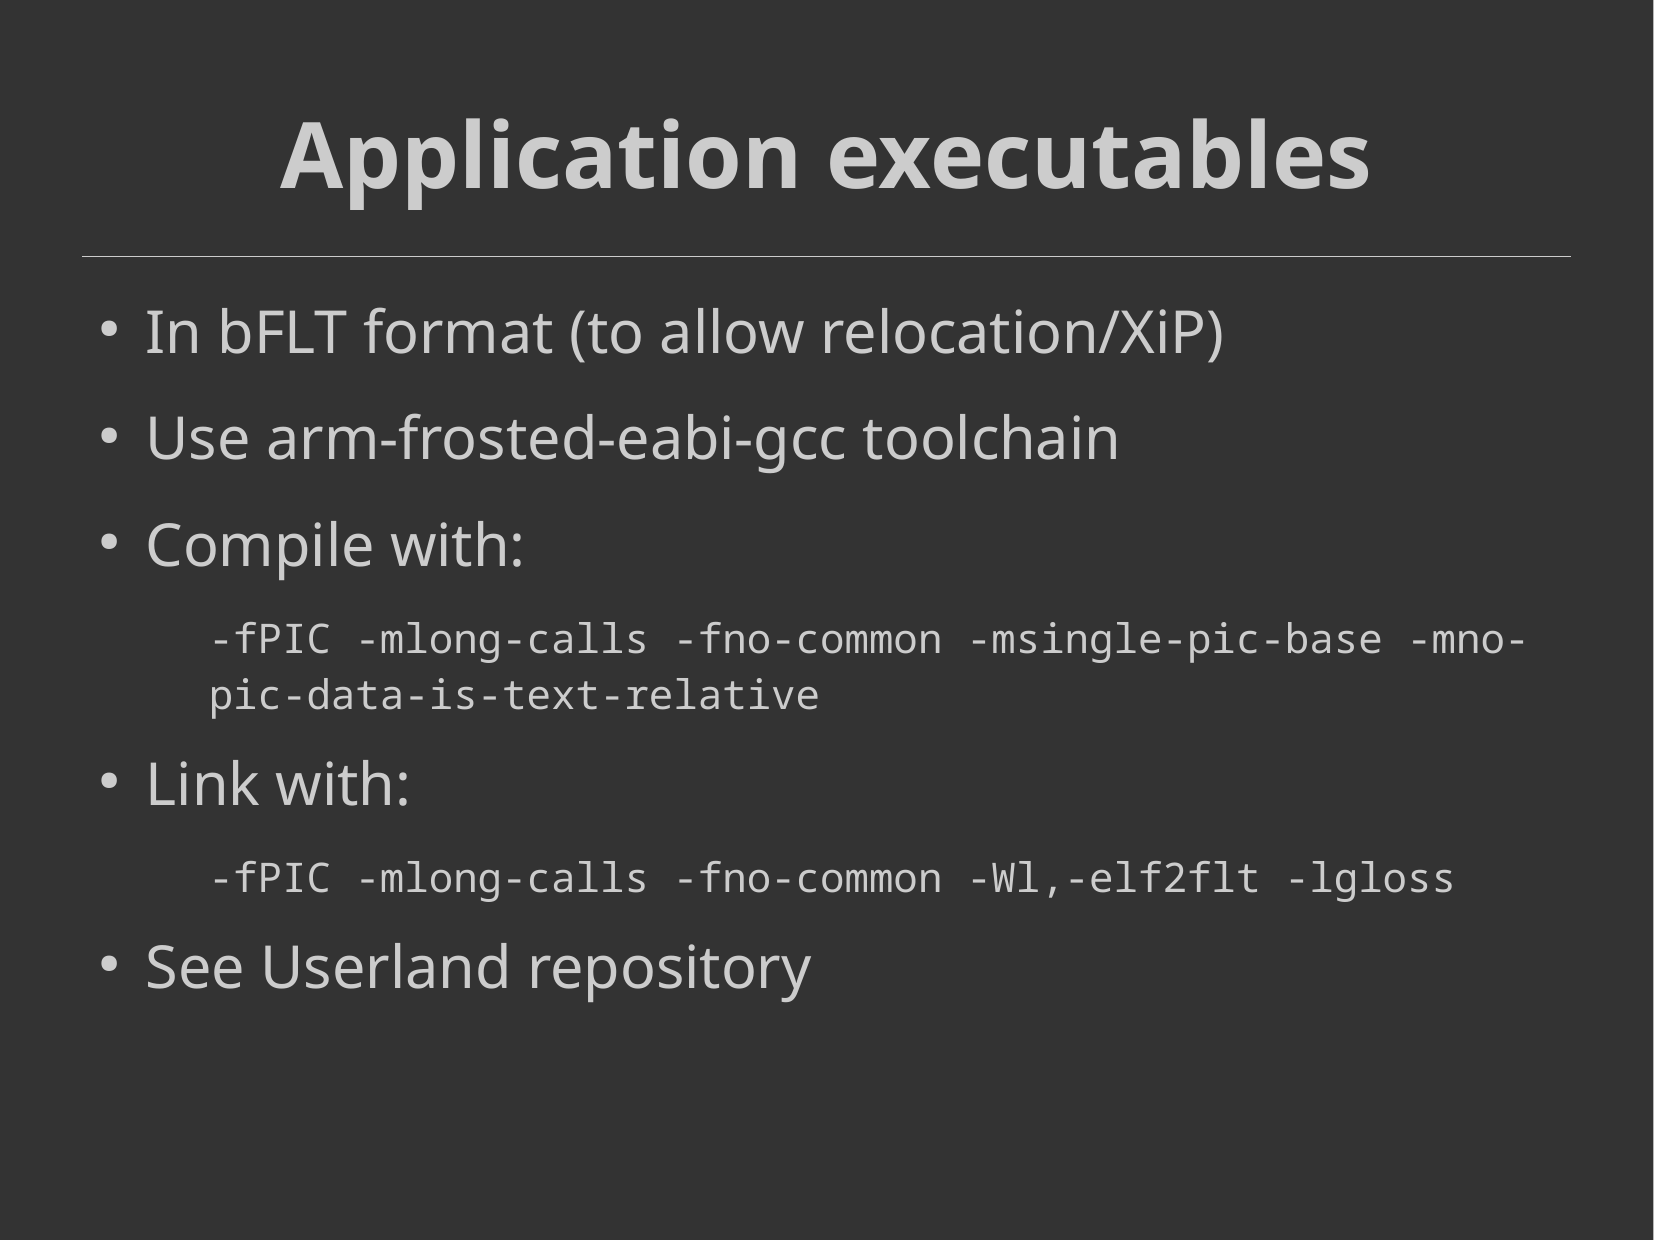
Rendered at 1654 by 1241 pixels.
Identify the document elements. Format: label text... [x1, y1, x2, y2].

title Application executables [82, 49, 1571, 257]
list In bFLT format (to allow relocation/XiP) Use arm-frosted-eabi-gcc toolchain Compile with: -fPIC -mlong-calls -fno-common -msingle-pic-base -mno-pic-data-is-text-relative Link with: -fPIC -mlong-calls -fno-common -Wl,-elf2flt -lgloss See Userland repository [82, 290, 1571, 1010]
